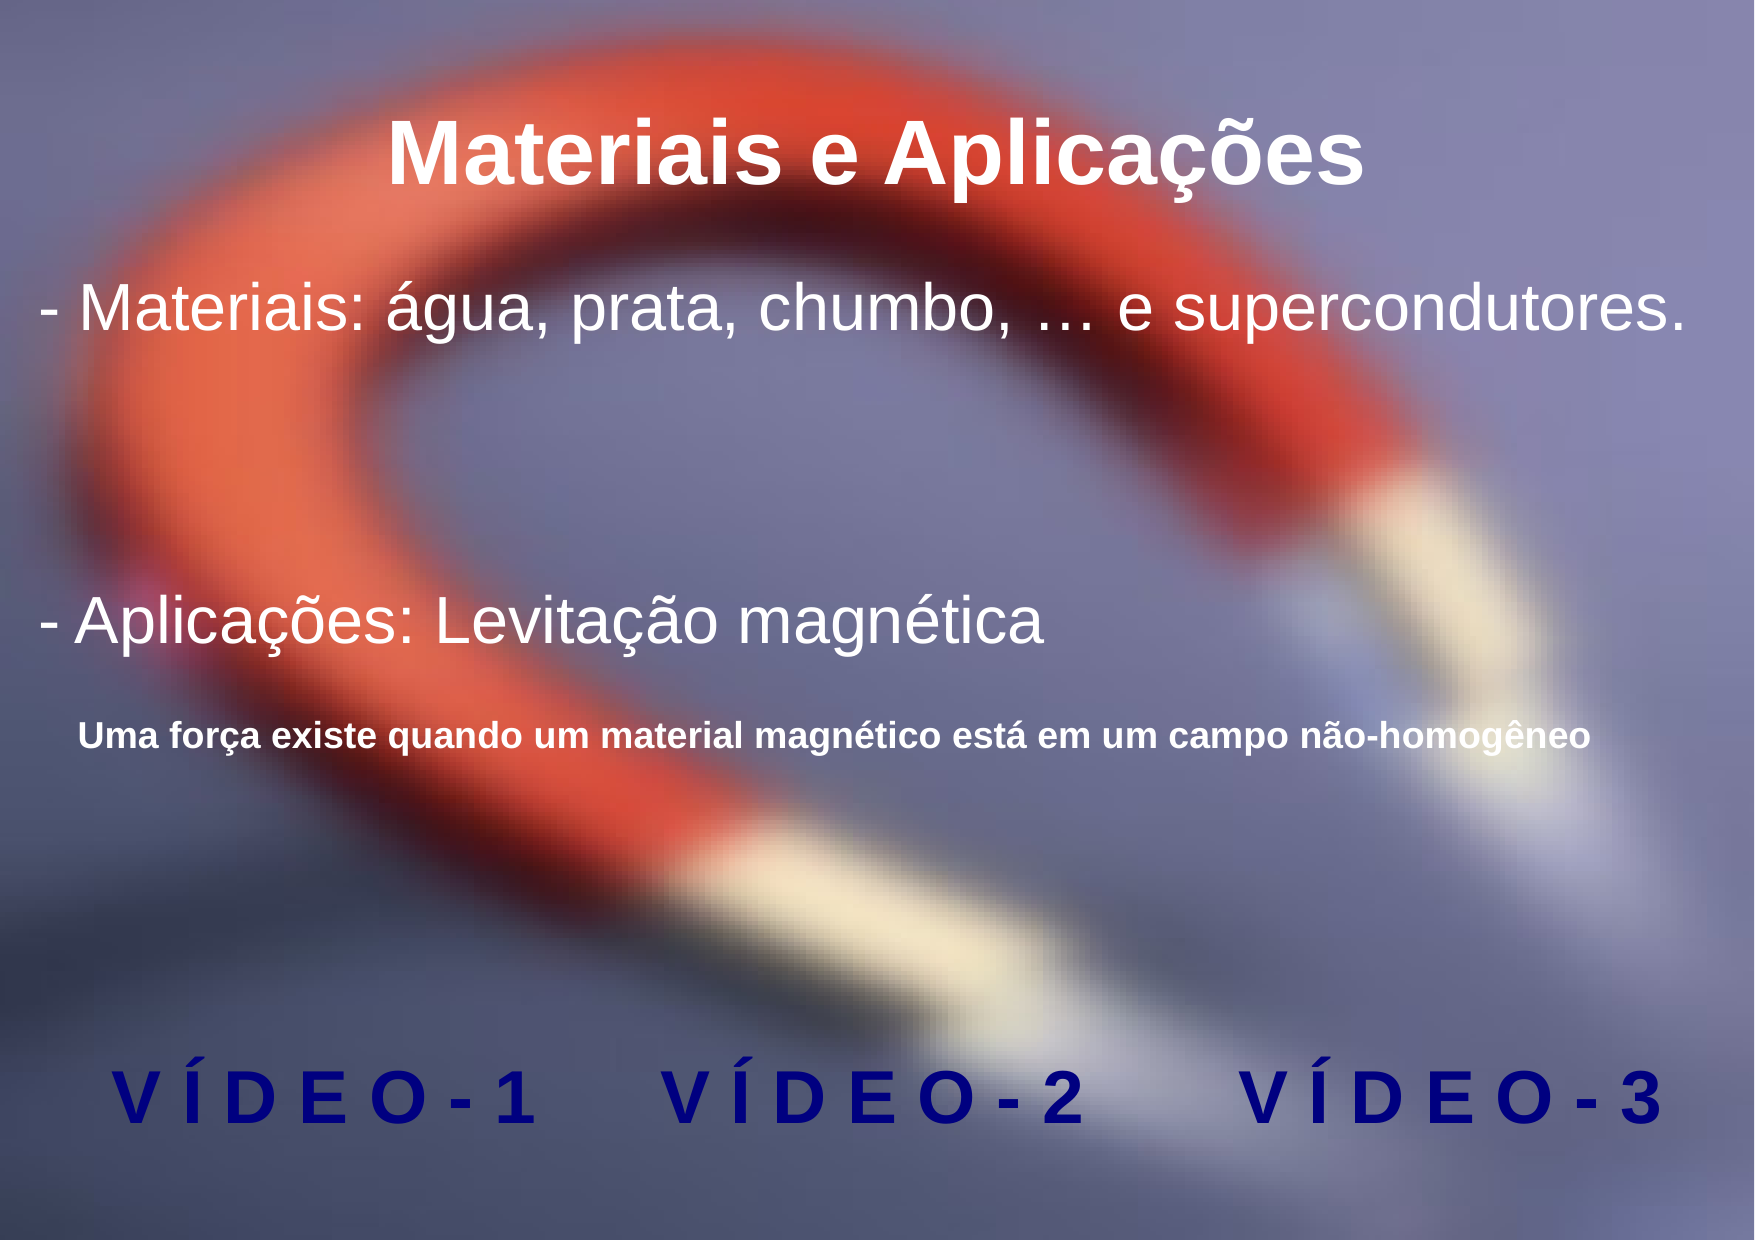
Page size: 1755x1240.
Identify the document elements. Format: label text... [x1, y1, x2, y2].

title Materiais e Aplicações [87, 56, 1667, 249]
picture [0, 0, 1755, 1240]
text_box V Í D E O - 2 [645, 1048, 1167, 1163]
list - Materiais: água, prata, chumbo, … e supercondutores. - Aplicações: Levitação magnética [19, 270, 1746, 1149]
text_box V Í D E O - 3 [1223, 1048, 1745, 1163]
text_box V Í D E O - 1 [97, 1048, 619, 1163]
text_box Uma força existe quando um material magnético está em um campo não-homogêneo [62, 707, 1668, 820]
